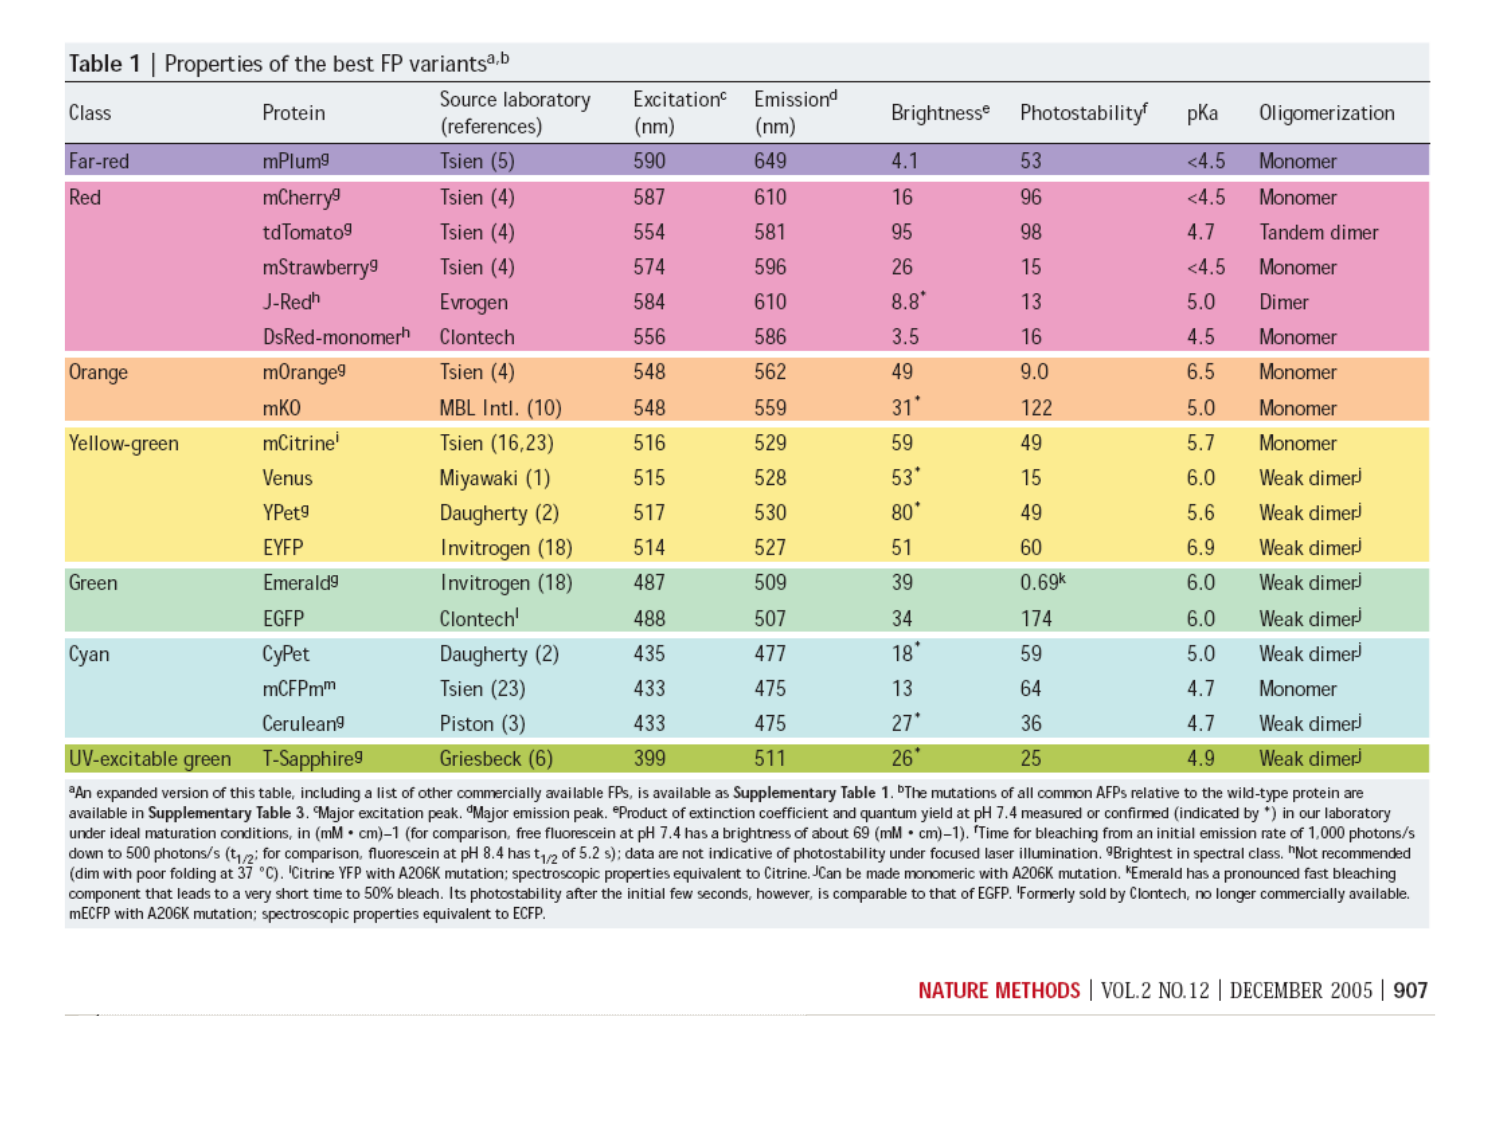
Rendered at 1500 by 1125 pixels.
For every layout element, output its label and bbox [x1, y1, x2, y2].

picture [64, 31, 1436, 1016]
